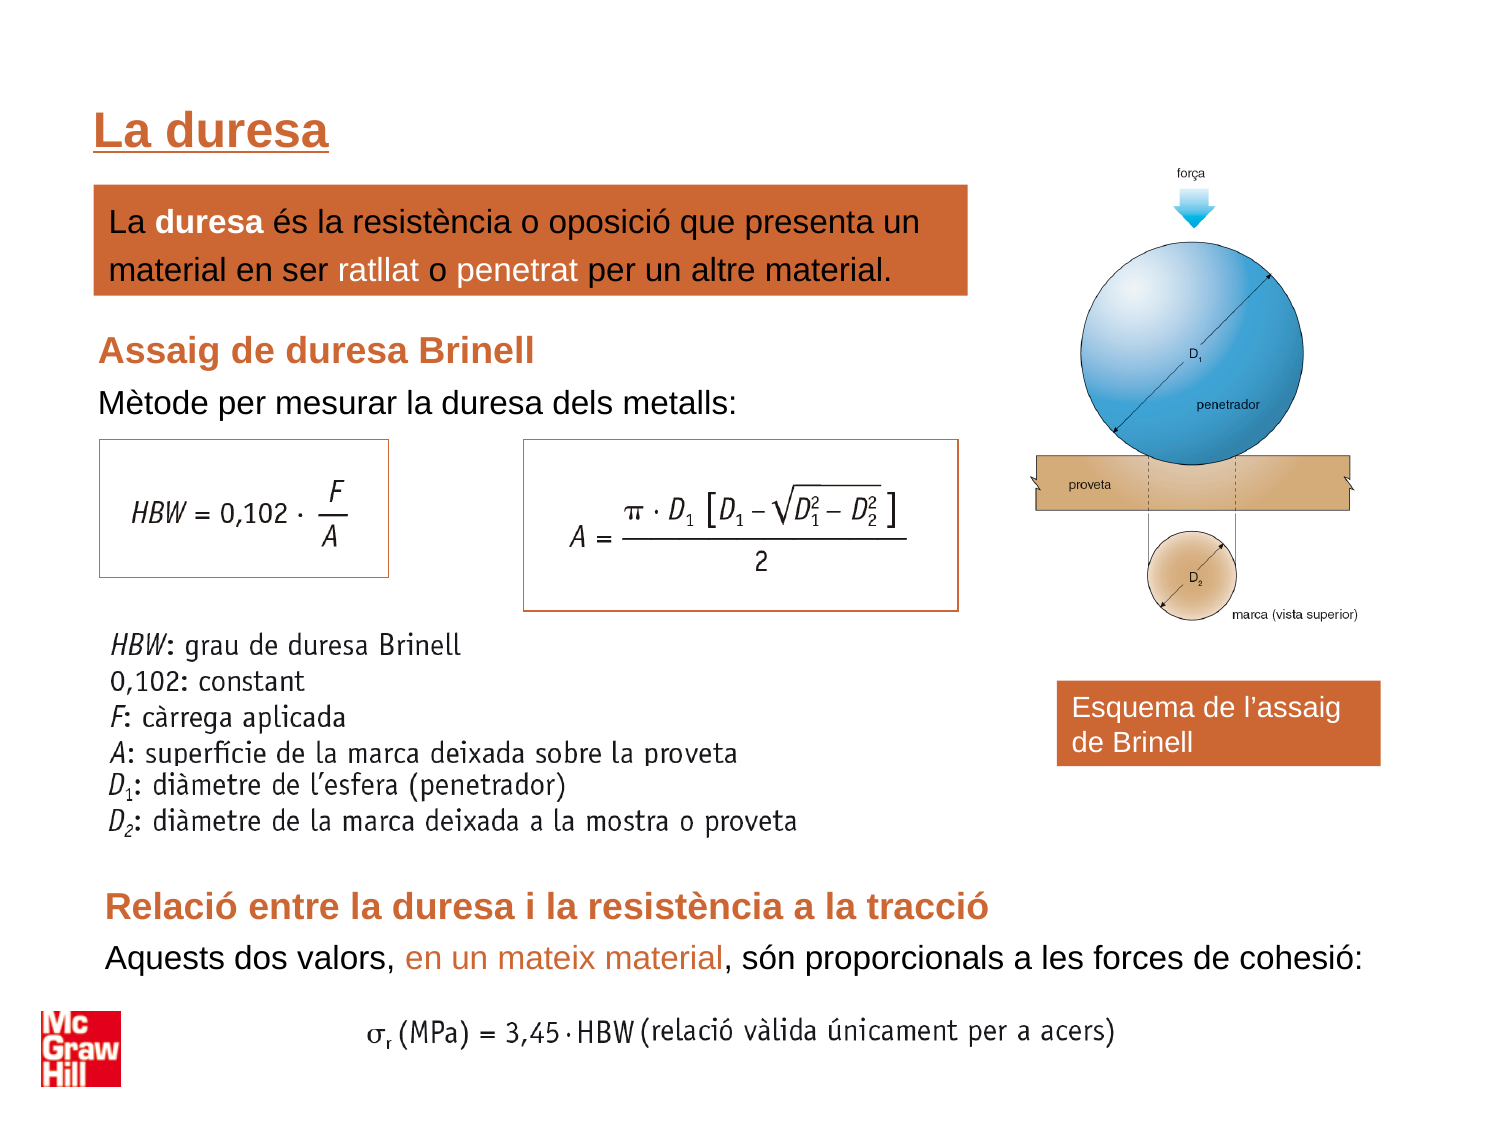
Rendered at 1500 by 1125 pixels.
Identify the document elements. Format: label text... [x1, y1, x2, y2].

text_box Esquema de l’assaig de Brinell [1056, 680, 1381, 767]
text_box Relació entre la duresa i la resistència a la tracció Aquests dos valors, en un mateix material, són proporcionals a les forces de cohesió: [90, 869, 1400, 985]
picture [524, 477, 958, 611]
text_box La duresa és la resistència o oposició que presenta un material en ser ratllat o penetrat per un altre material. [93, 184, 968, 296]
chart [41, 1011, 121, 1087]
text_box La duresa [78, 90, 1483, 166]
text_box Assaig de duresa Brinell Mètode per mesurar la duresa dels metalls: [83, 314, 1334, 477]
picture [84, 621, 800, 855]
picture [354, 998, 1131, 1063]
picture [998, 165, 1400, 633]
picture [100, 477, 388, 577]
